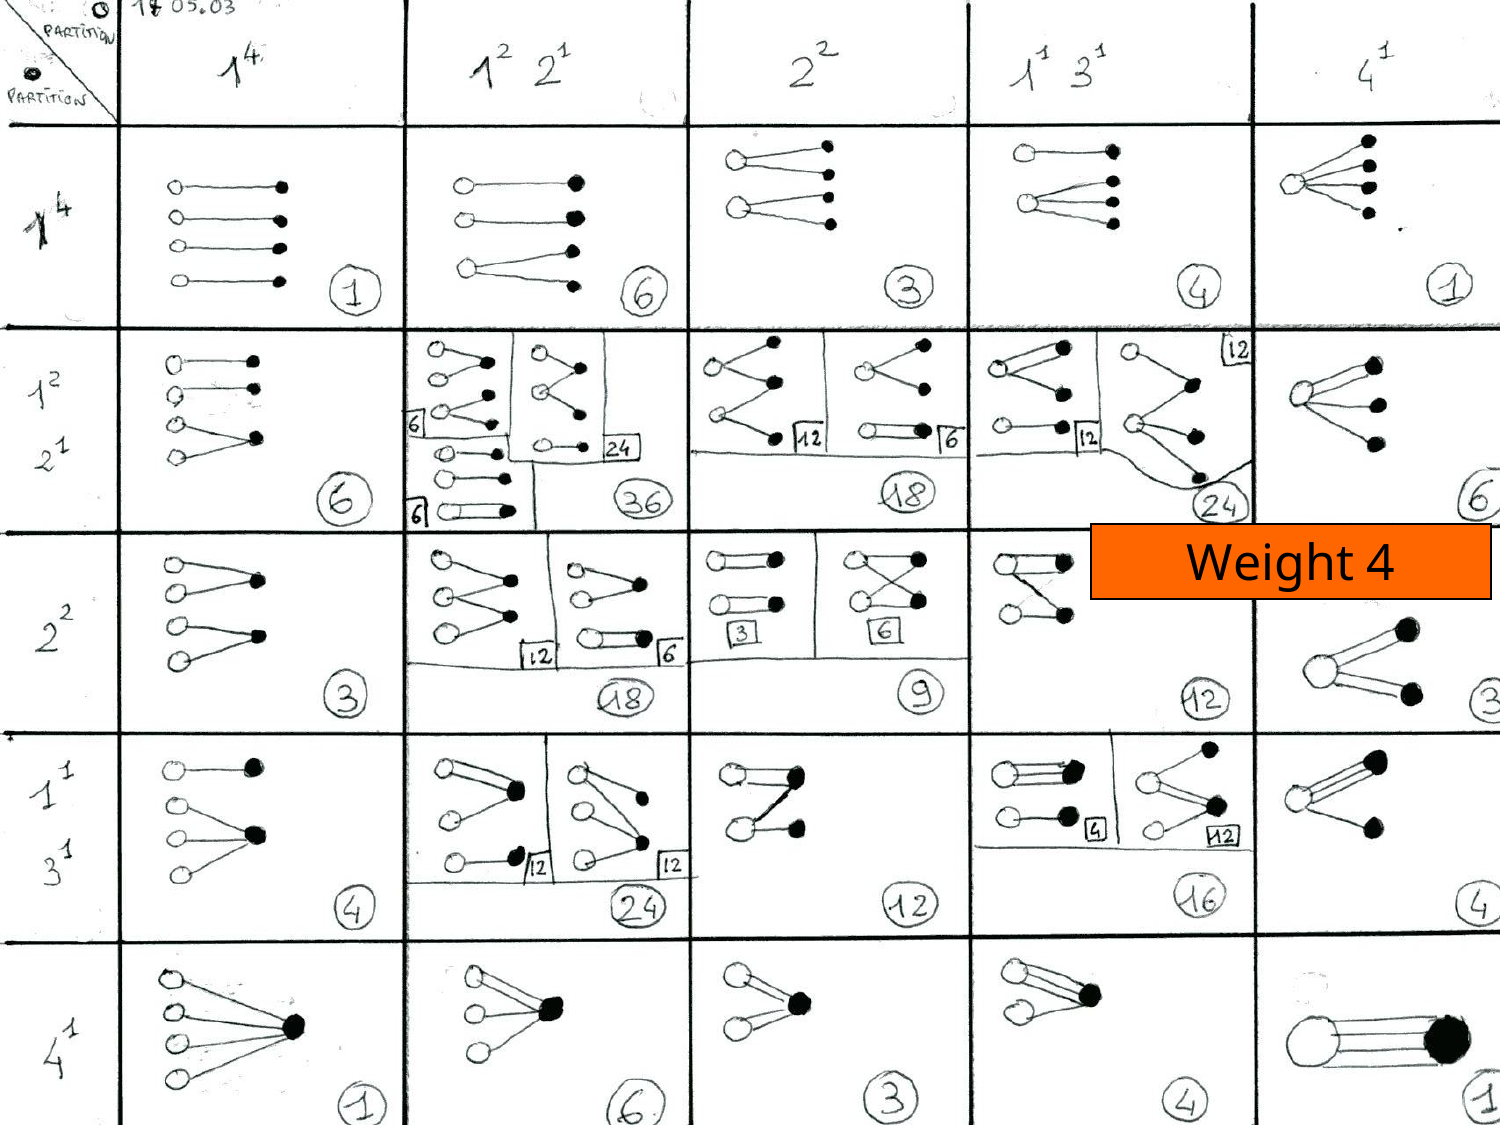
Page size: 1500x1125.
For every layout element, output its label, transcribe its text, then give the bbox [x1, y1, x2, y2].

text_box Weight 4 [1091, 524, 1492, 600]
picture [0, 0, 1500, 1125]
